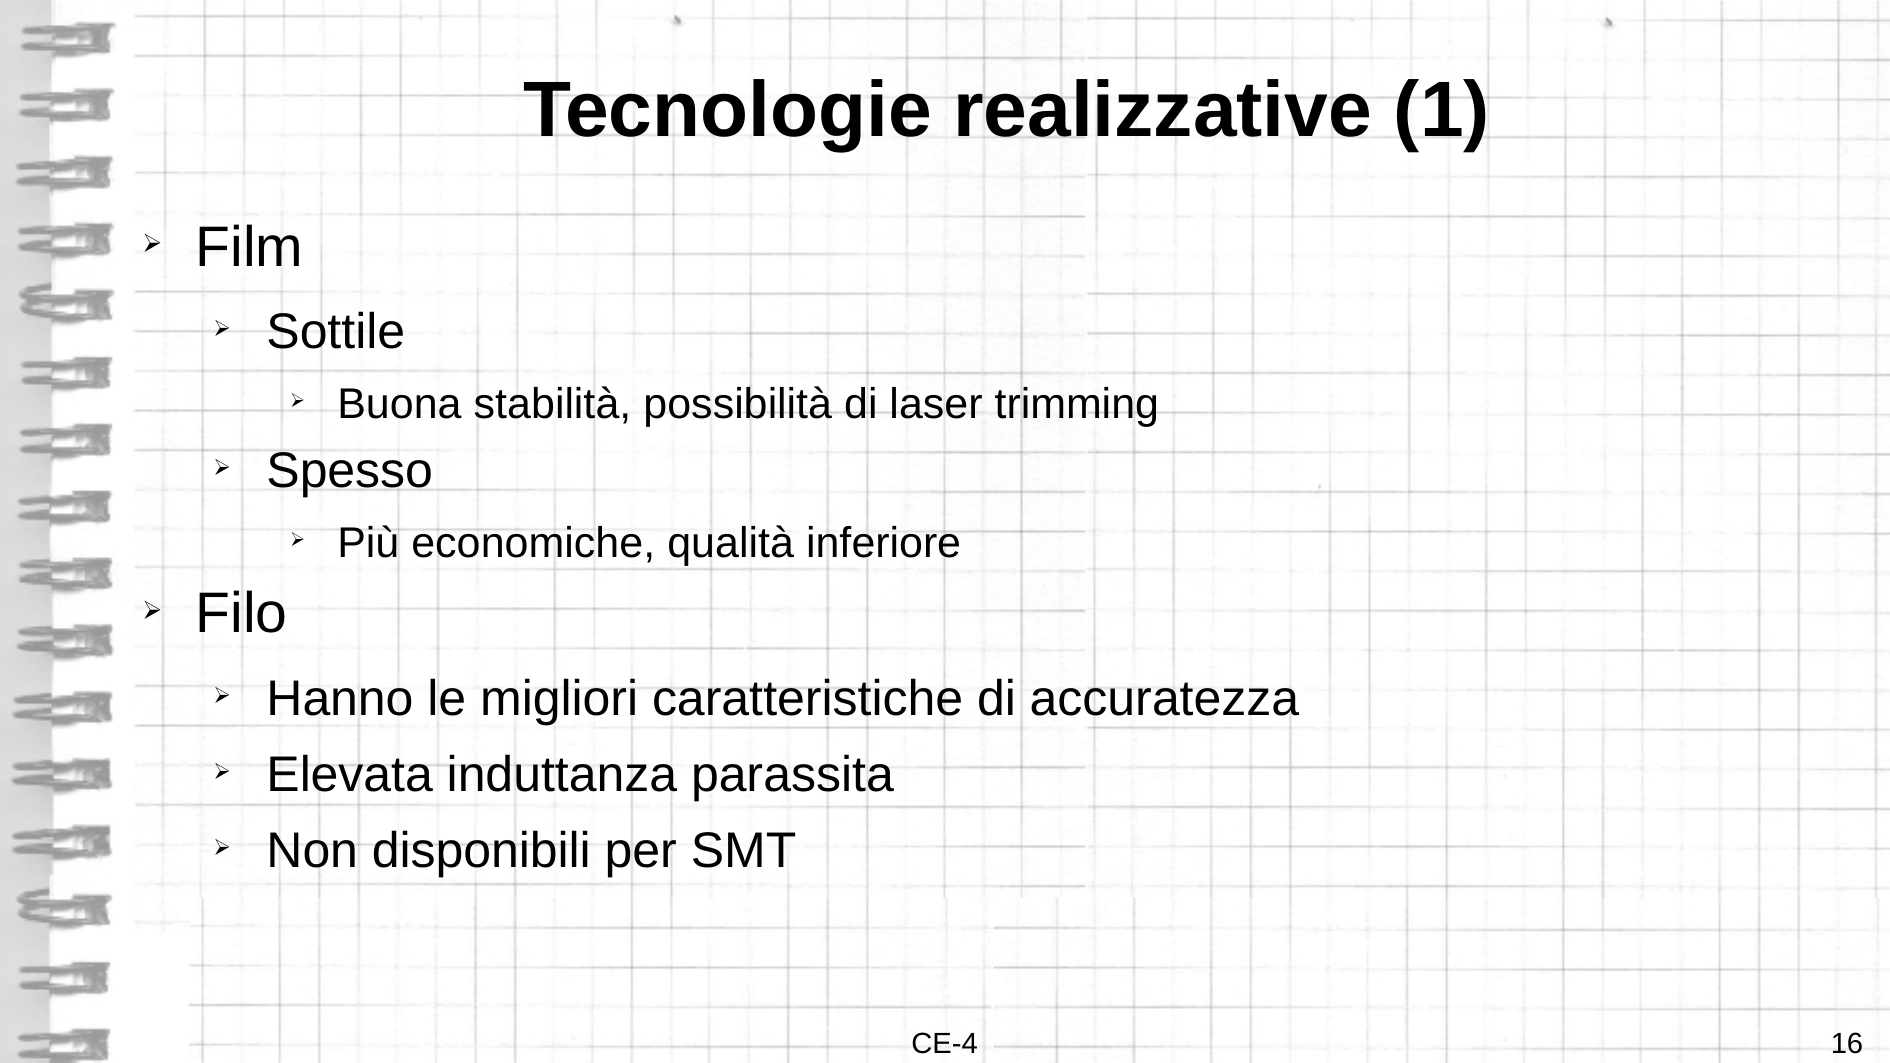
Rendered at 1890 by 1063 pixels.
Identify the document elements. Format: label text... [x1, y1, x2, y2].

picture [0, 0, 1890, 1063]
title Tecnologie realizzative (1) [124, 20, 1890, 198]
list Film Sottile Buona stabilità, possibilità di laser trimming Spesso Più economiche, qualità inferiore Filo Hanno le migliori caratteristiche di accuratezza Elevata induttanza parassita Non disponibili per SMT [124, 214, 1890, 878]
